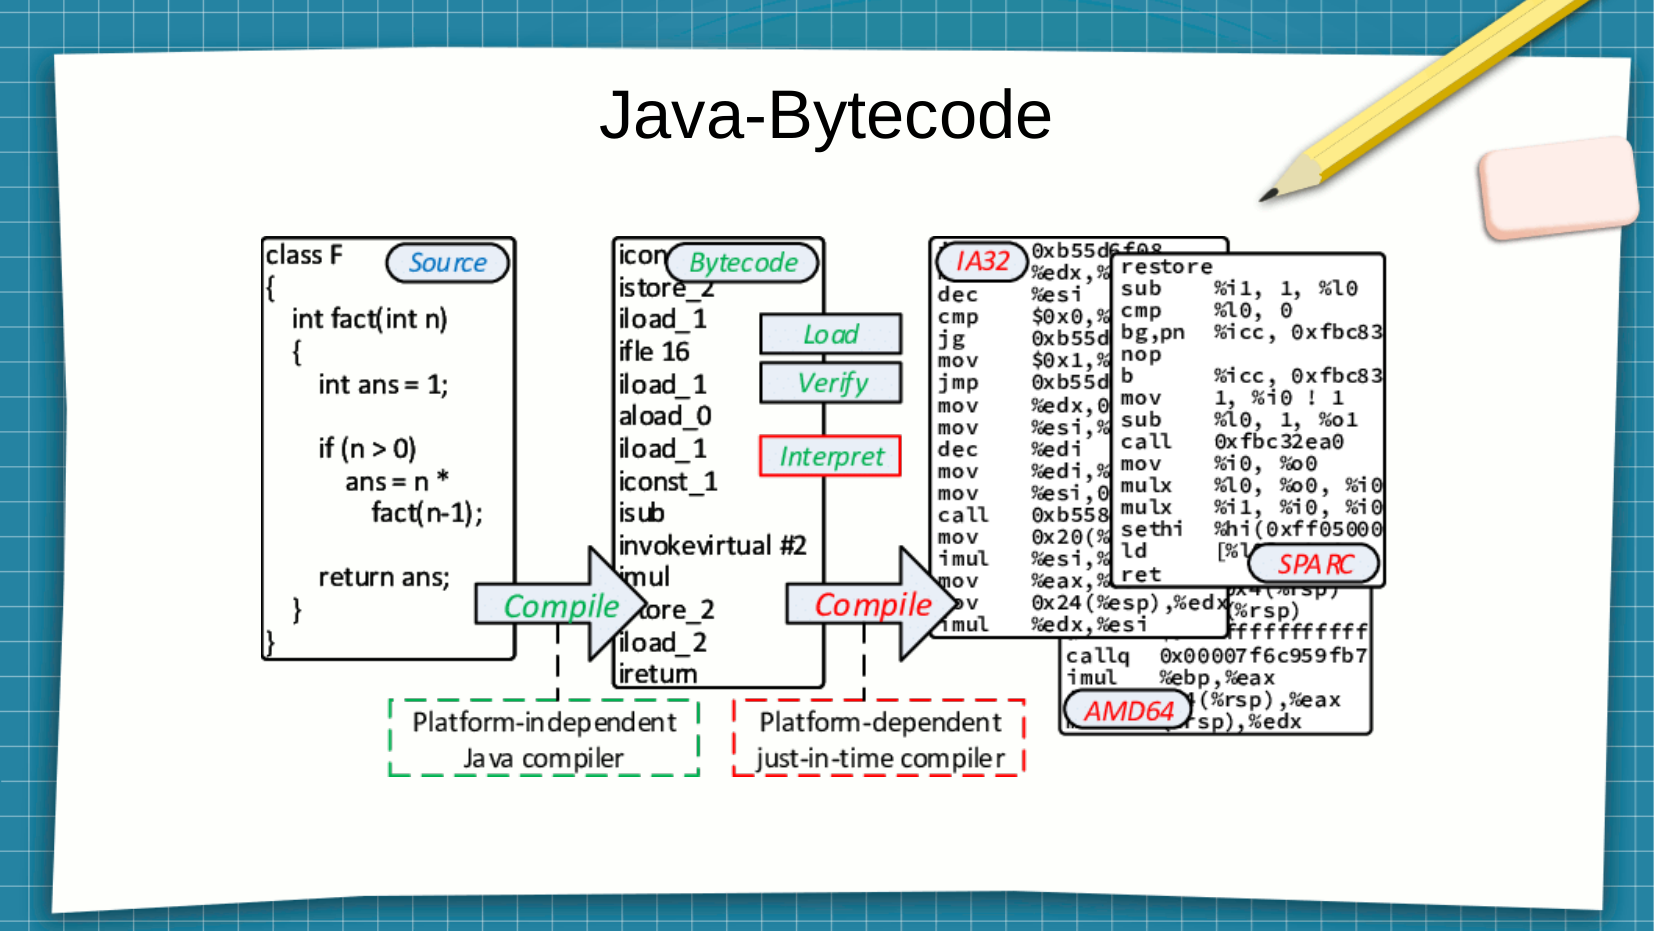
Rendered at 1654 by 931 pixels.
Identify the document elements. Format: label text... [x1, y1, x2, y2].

title Java-Bytecode [82, 37, 1571, 193]
picture [0, 0, 1654, 931]
